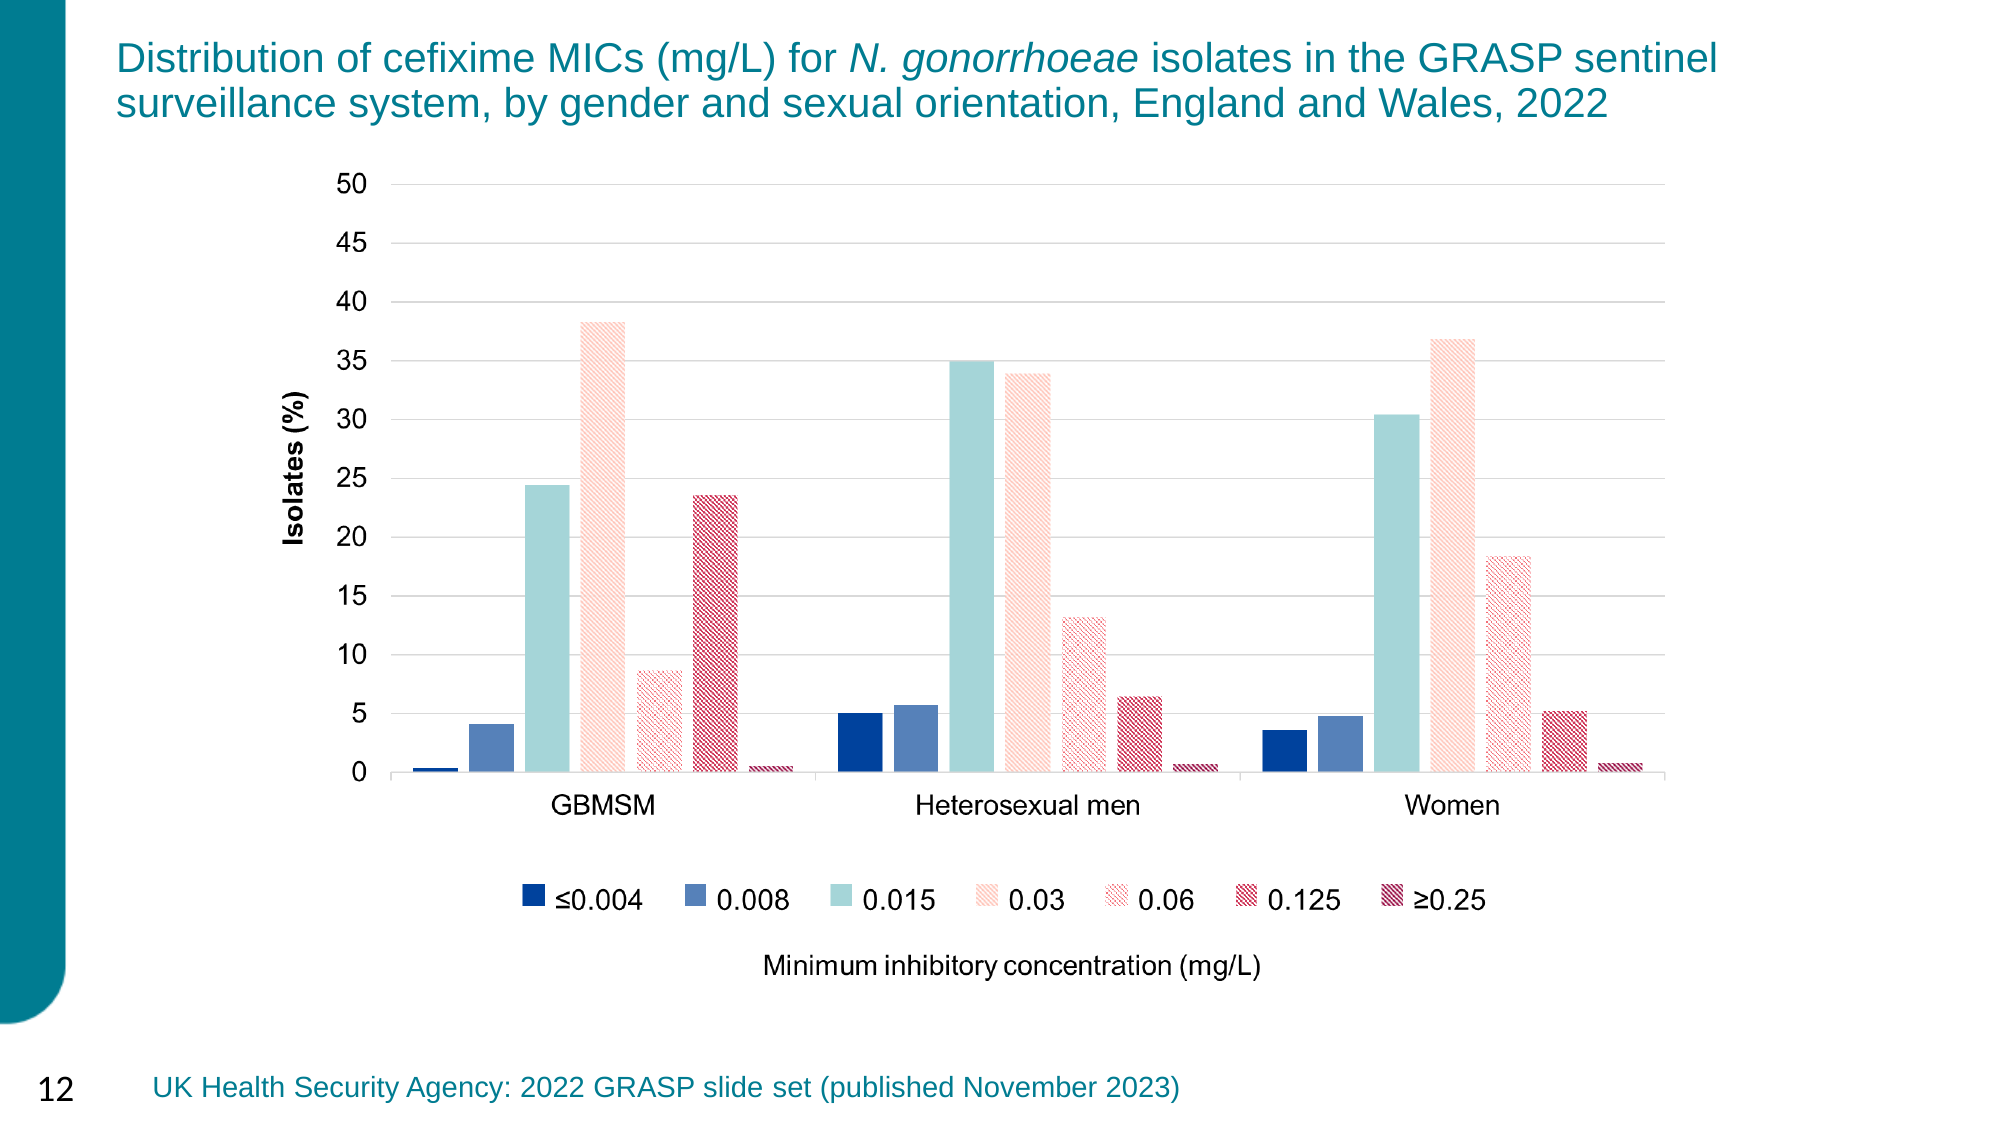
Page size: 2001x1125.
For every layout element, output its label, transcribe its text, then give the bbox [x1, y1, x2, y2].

text_box [21, 1056, 120, 1117]
picture [259, 129, 1741, 996]
text_box UK Health Security Agency: 2022 GRASP slide set (published November 2023) [137, 1056, 1780, 1116]
title Distribution of cefixime MICs (mg/L) for N. gonorrhoeae isolates in the GRASP sentinel surveillance system, by gender and sexual orientation, England and Wales, 2022 [101, 29, 1926, 189]
